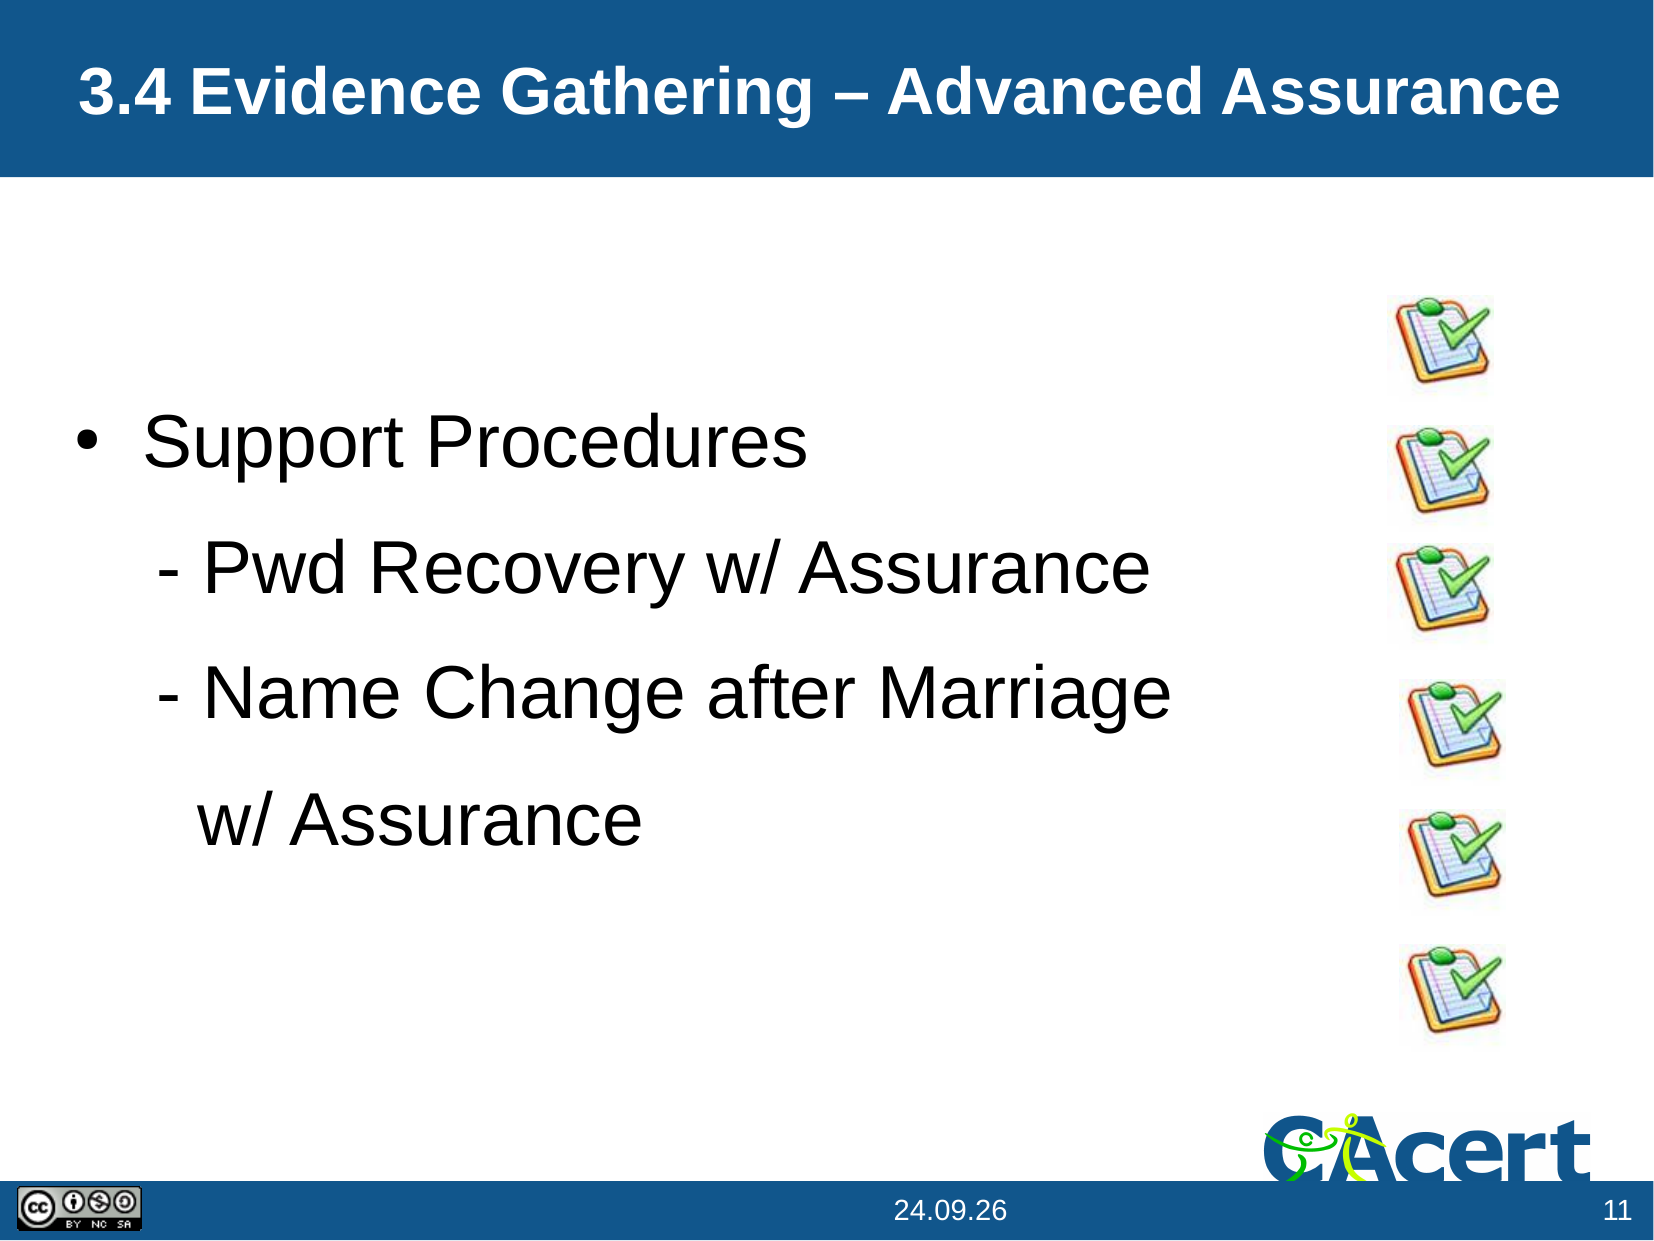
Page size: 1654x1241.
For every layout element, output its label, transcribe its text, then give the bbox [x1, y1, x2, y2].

title 3.4 Evidence Gathering – Advanced Assurance [76, 17, 1565, 166]
picture [1399, 679, 1506, 786]
text_box Support Procedures - Pwd Recovery w/ Assurance - Name Change after Marriage w/ Assurance [59, 265, 1329, 869]
picture [1263, 1112, 1591, 1181]
picture [1387, 425, 1494, 532]
picture [1399, 809, 1506, 916]
picture [1387, 295, 1494, 402]
picture [1387, 543, 1494, 650]
picture [17, 1186, 142, 1231]
picture [1399, 944, 1506, 1052]
